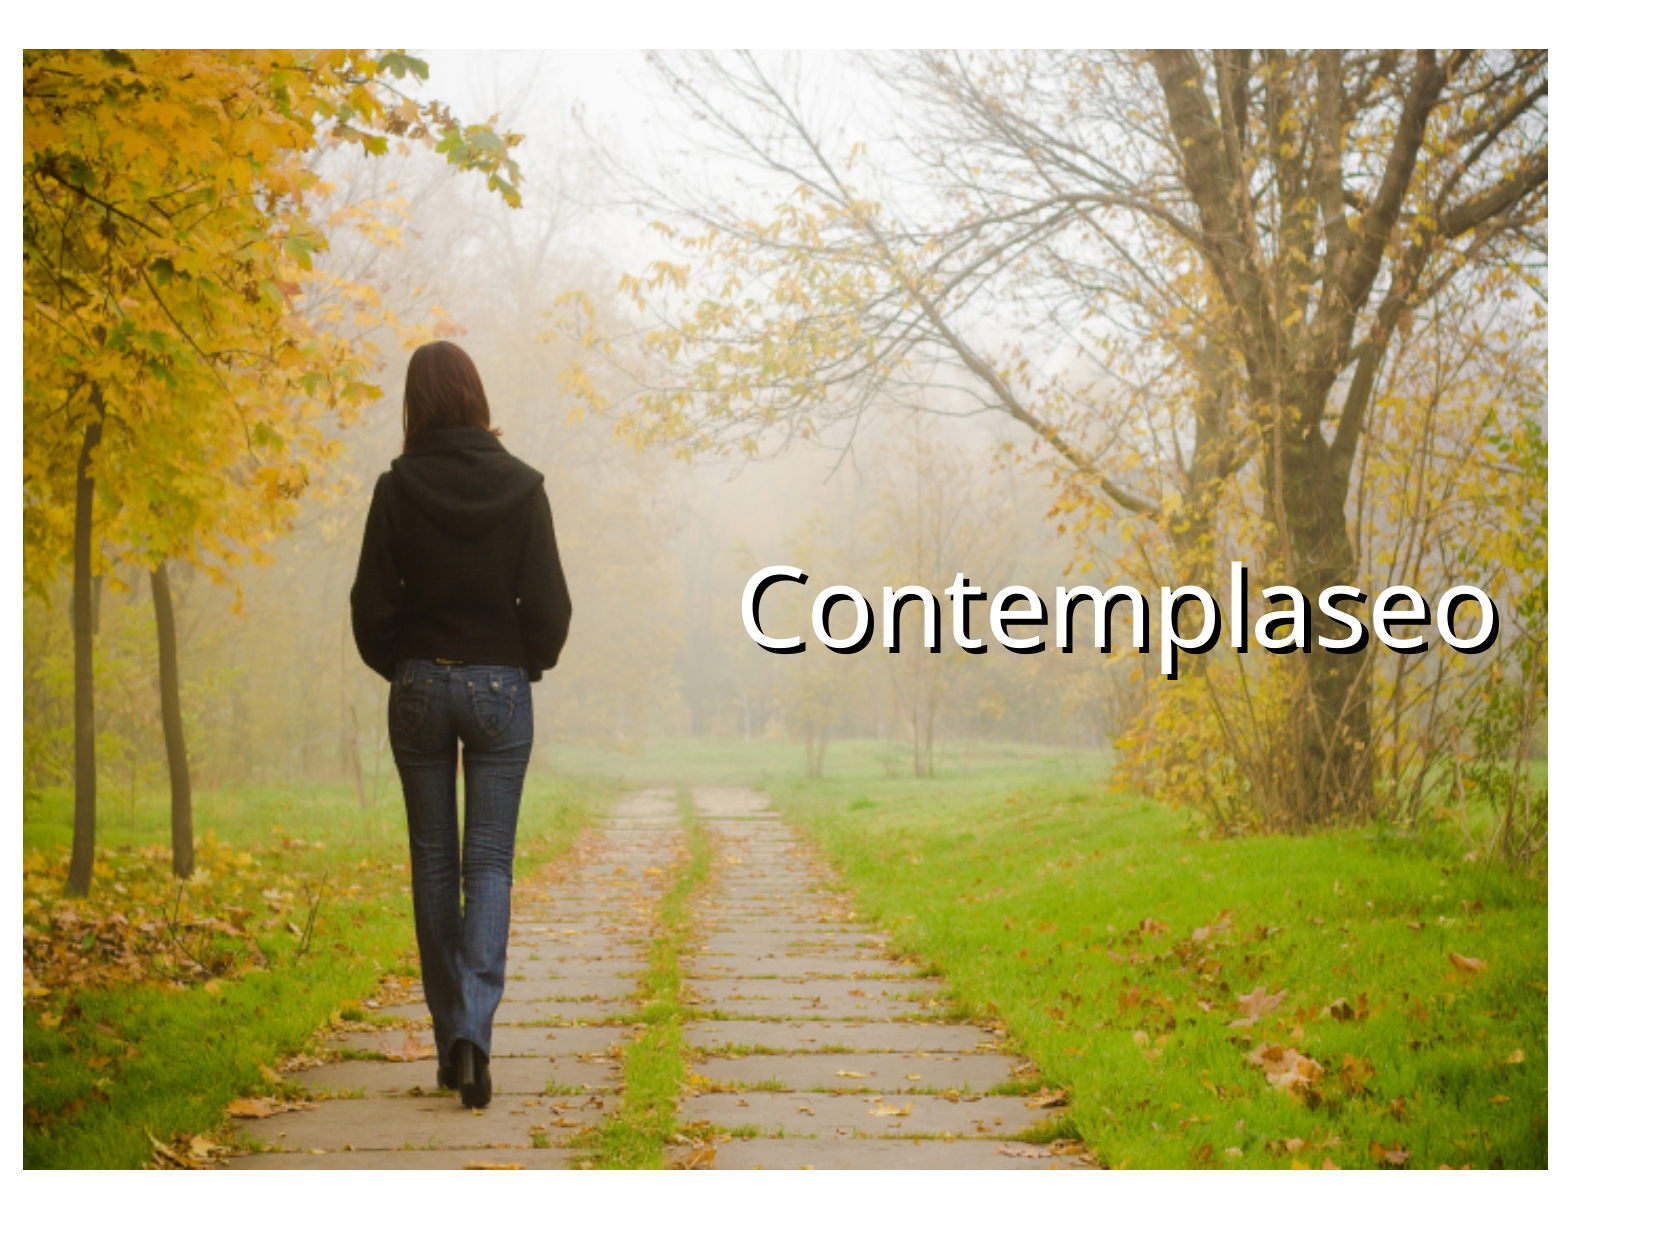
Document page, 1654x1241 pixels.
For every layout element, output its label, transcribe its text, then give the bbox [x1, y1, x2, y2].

picture [23, 49, 1548, 1170]
text_box Contemplaseo [720, 519, 1548, 685]
